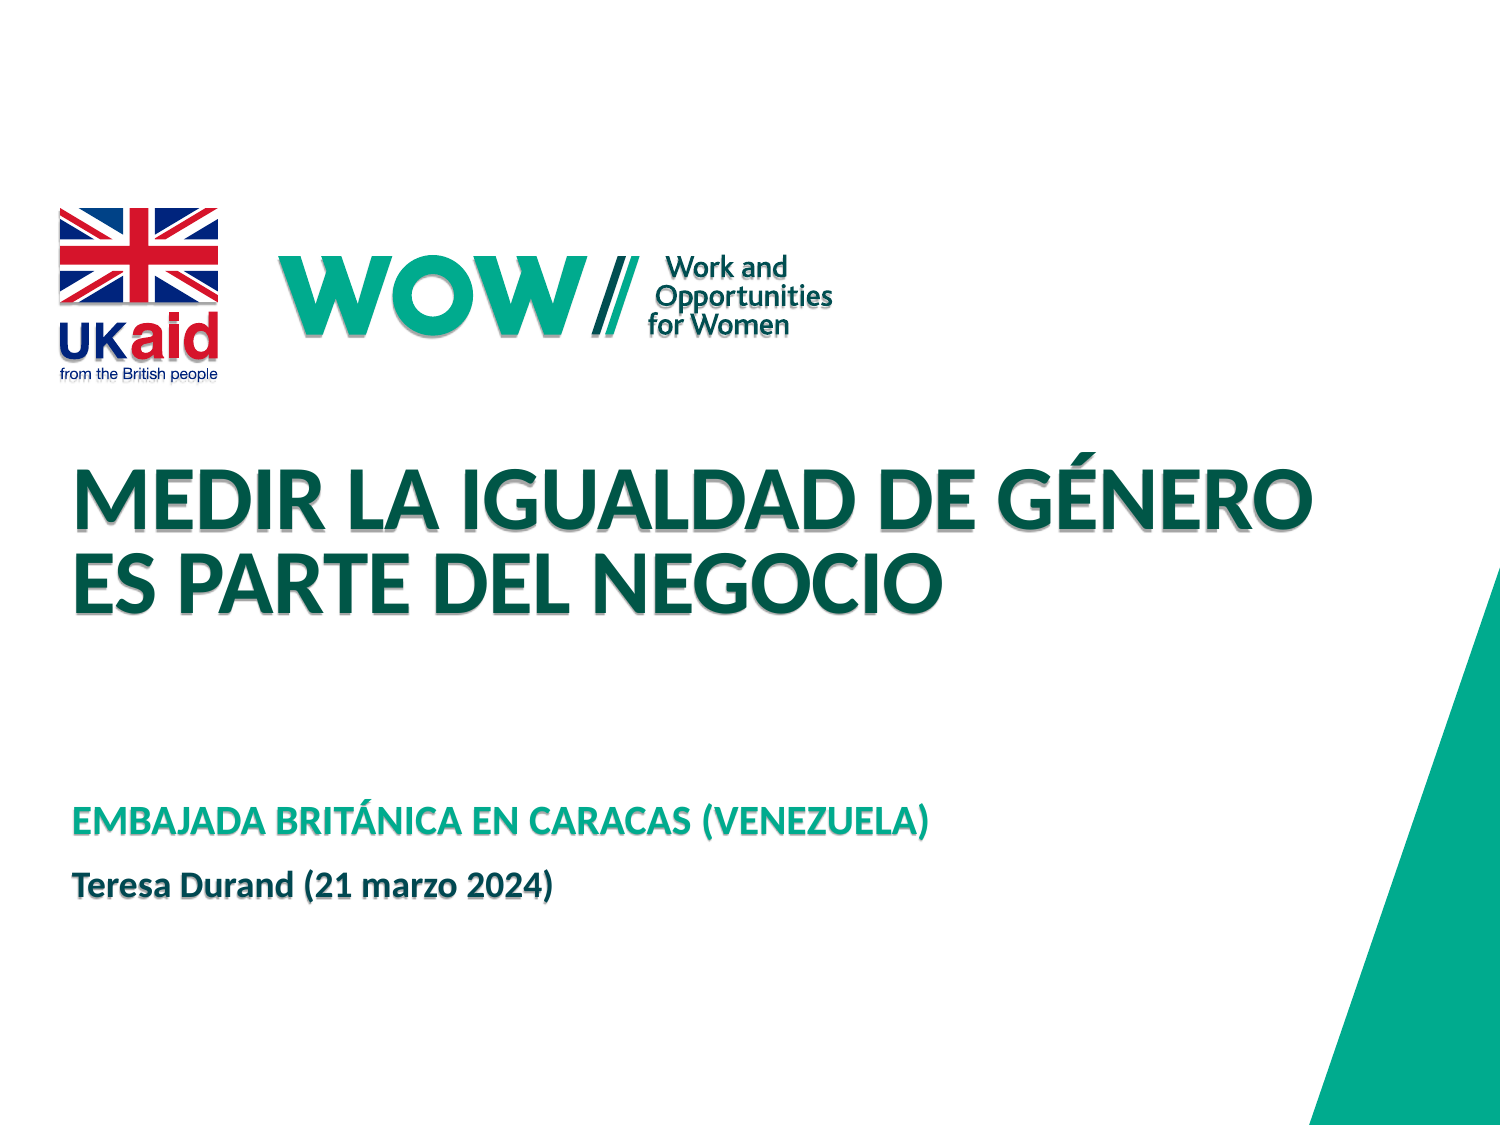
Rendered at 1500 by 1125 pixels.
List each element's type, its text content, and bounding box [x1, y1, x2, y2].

title MEDIR LA IGUALDAD DE GÉNERO ES PARTE DEL NEGOCIO [71, 440, 1369, 665]
subtitle EMBAJADA BRITÁNICA EN CARACAS (VENEZUELA) Teresa Durand (21 marzo 2024) [71, 802, 1098, 952]
